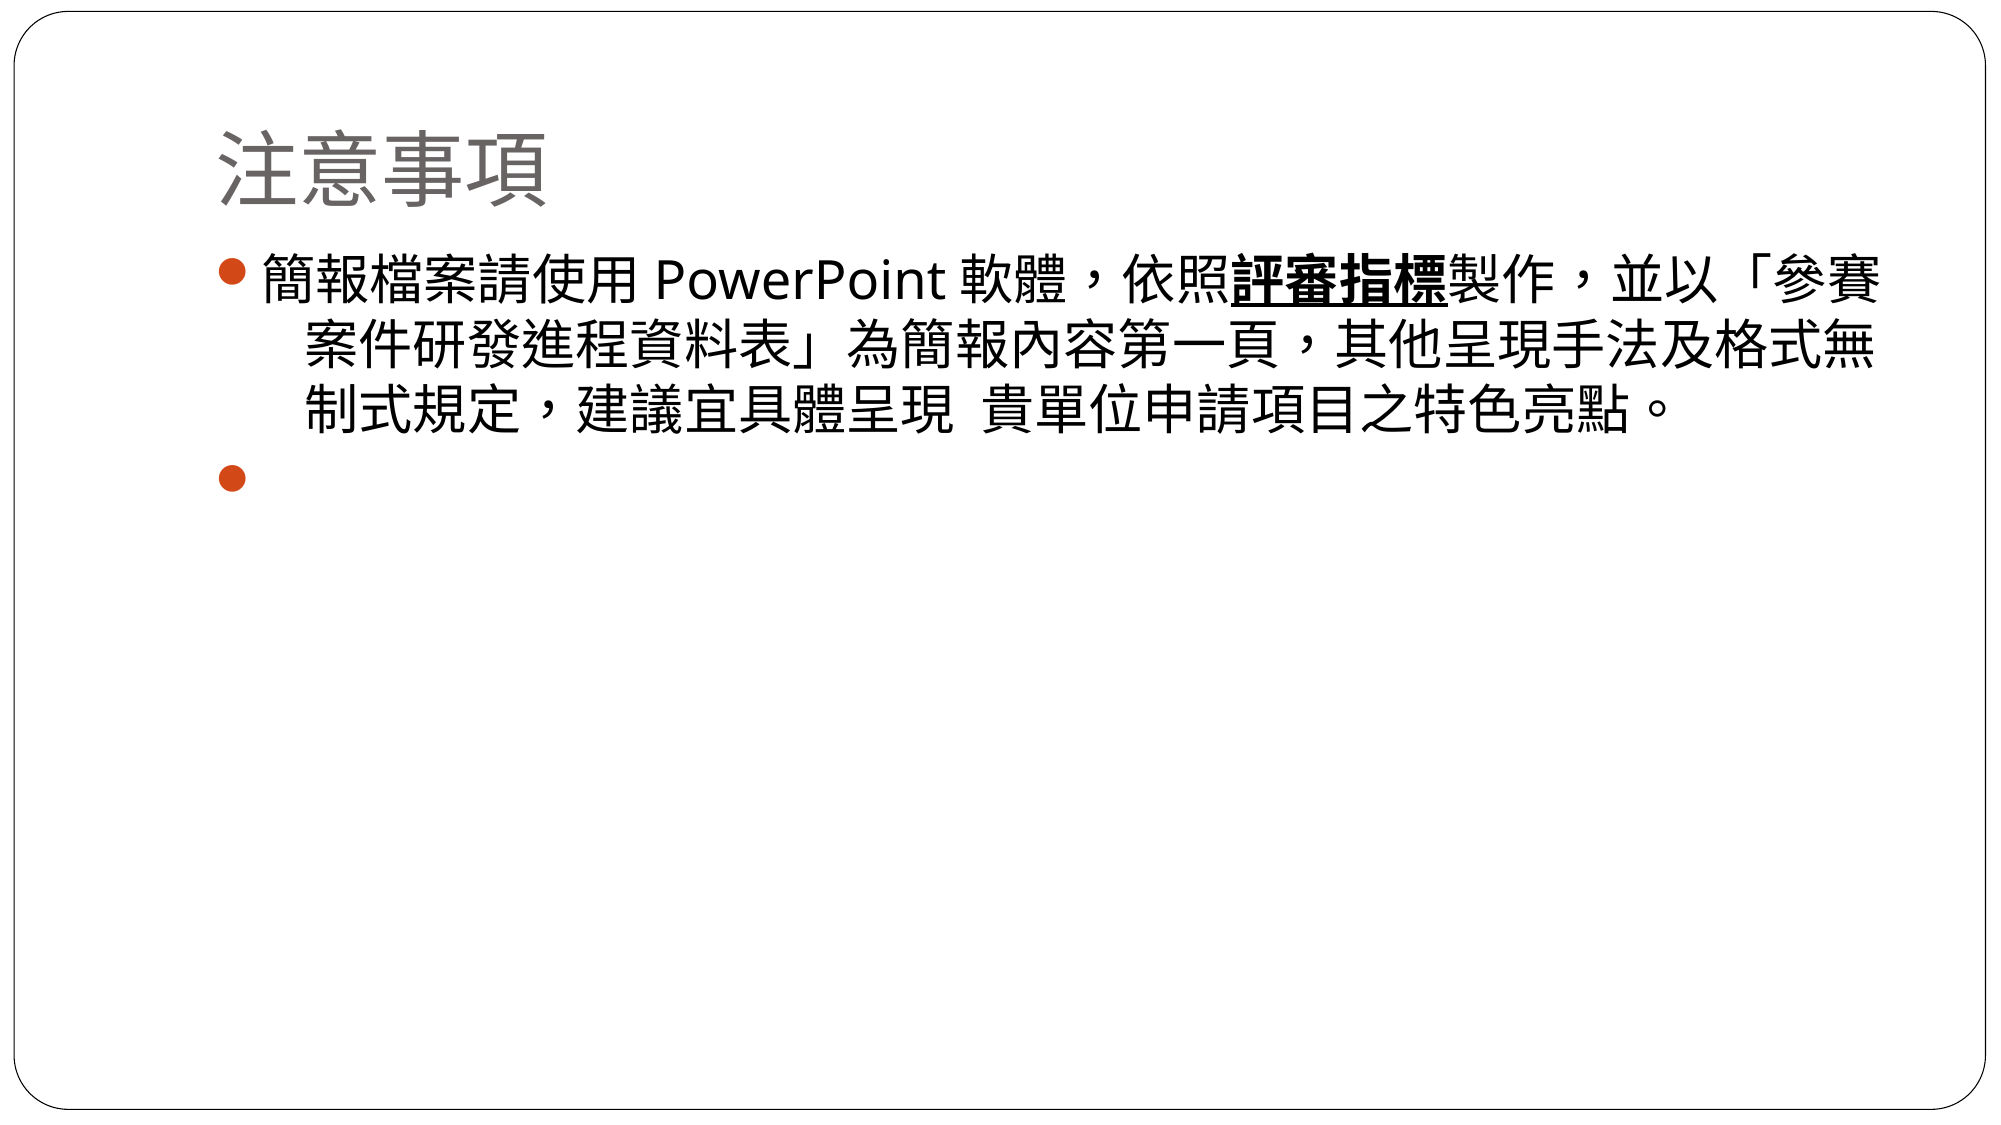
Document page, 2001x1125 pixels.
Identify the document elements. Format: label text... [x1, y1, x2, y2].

list 簡報檔案請使用PowerPoint軟體，依照評審指標製作，並以「參賽案件研發進程資料表」為簡報內容第一頁，其他呈現手法及格式無制式規定，建議宜具體呈現 貴單位申請項目之特色亮點。 [200, 237, 1901, 988]
title 注意事項 [200, 45, 1901, 233]
